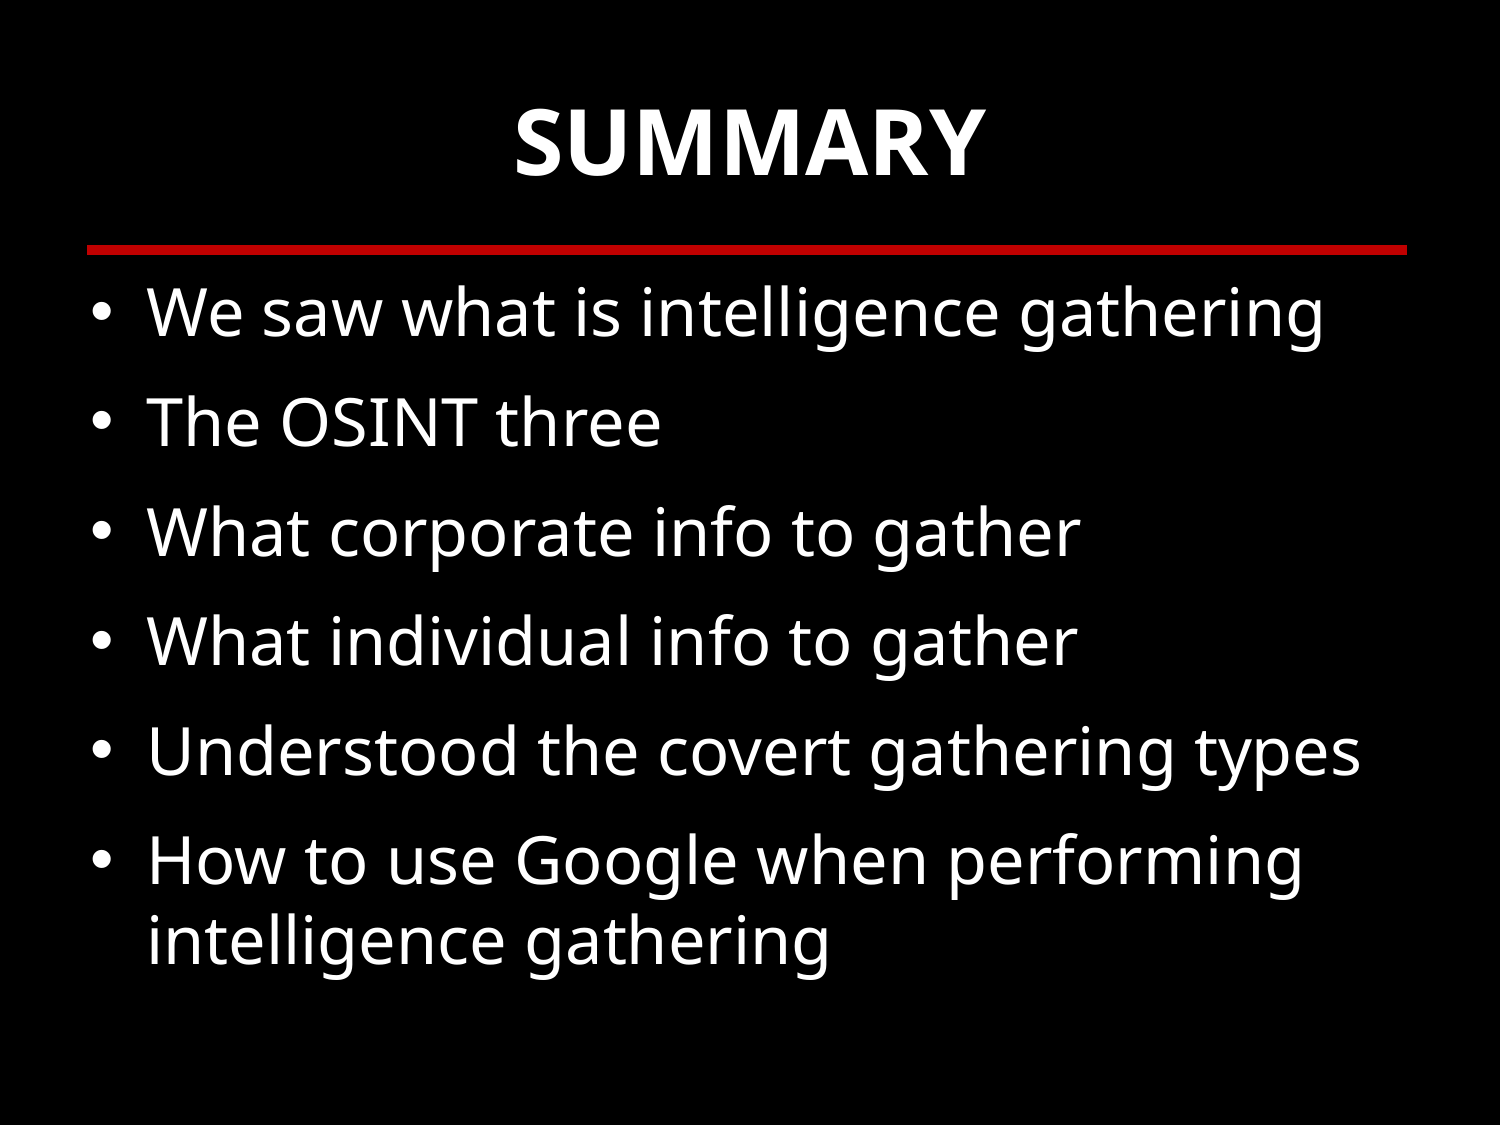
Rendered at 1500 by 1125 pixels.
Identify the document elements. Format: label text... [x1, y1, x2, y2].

list We saw what is intelligence gathering The OSINT three What corporate info to gather What individual info to gather Understood the covert gathering types How to use Google when performing intelligence gathering [75, 262, 1425, 1005]
title SUMMARY [75, 45, 1425, 233]
